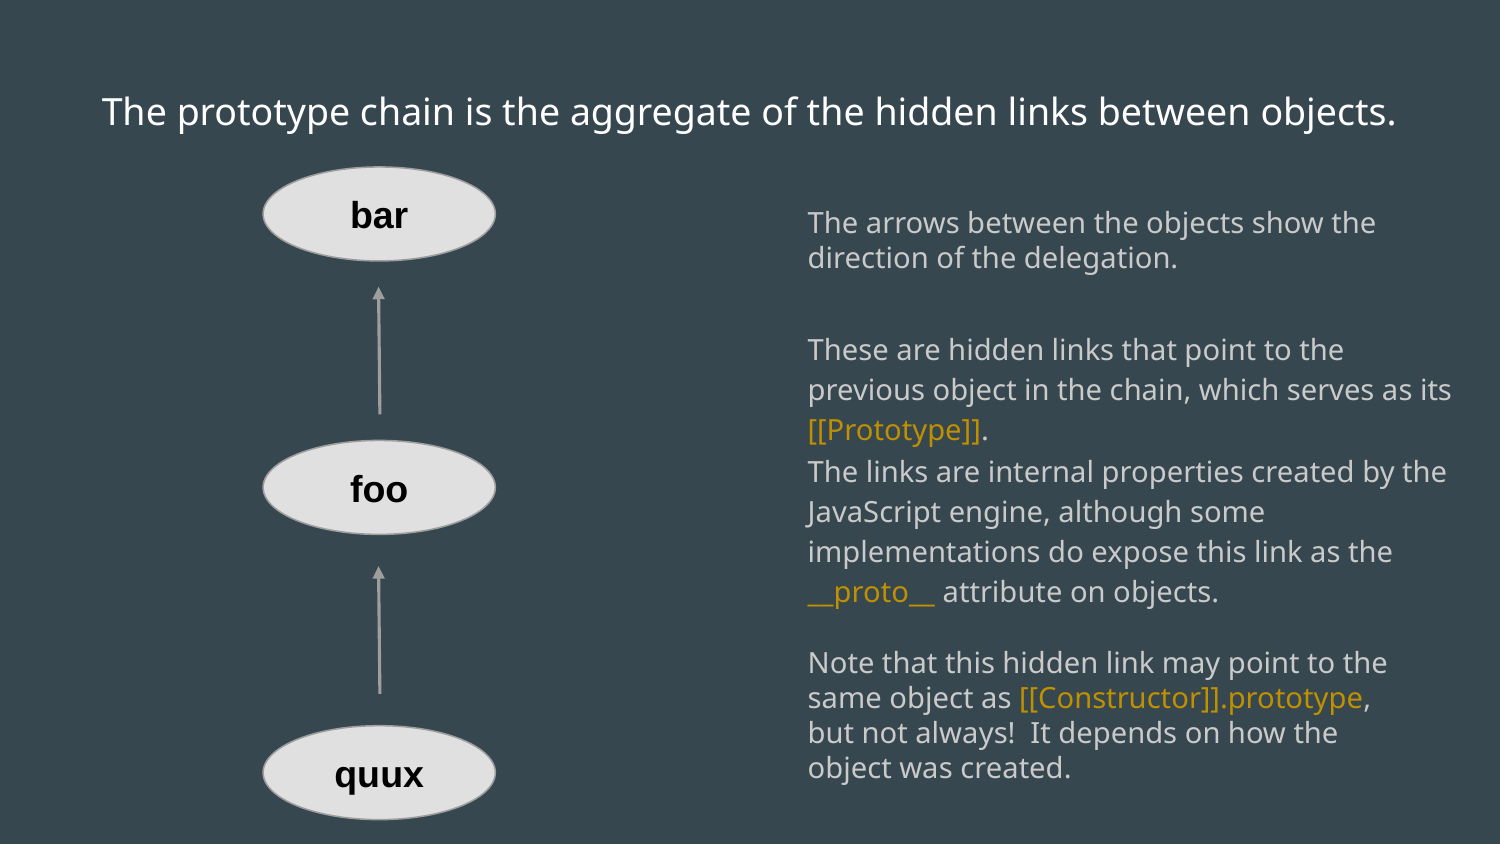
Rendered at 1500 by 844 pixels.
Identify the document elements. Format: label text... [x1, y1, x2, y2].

list The arrows between the objects show the direction of the delegation. [792, 189, 1449, 301]
text_box The links are internal properties created by the JavaScript engine, although some implementations do expose this link as the __proto__ attribute on objects. [792, 433, 1463, 620]
text_box bar [263, 166, 496, 261]
text_box Note that this hidden link may point to the same object as [[Constructor]].prototype, but not always! It depends on how the object was created. [792, 629, 1427, 786]
text_box foo [263, 440, 496, 535]
title The prototype chain is the aggregate of the hidden links between objects. [51, 72, 1449, 167]
text_box These are hidden links that point to the previous object in the chain, which serves as its [[Prototype]]. [792, 311, 1476, 423]
text_box quux [263, 725, 496, 820]
